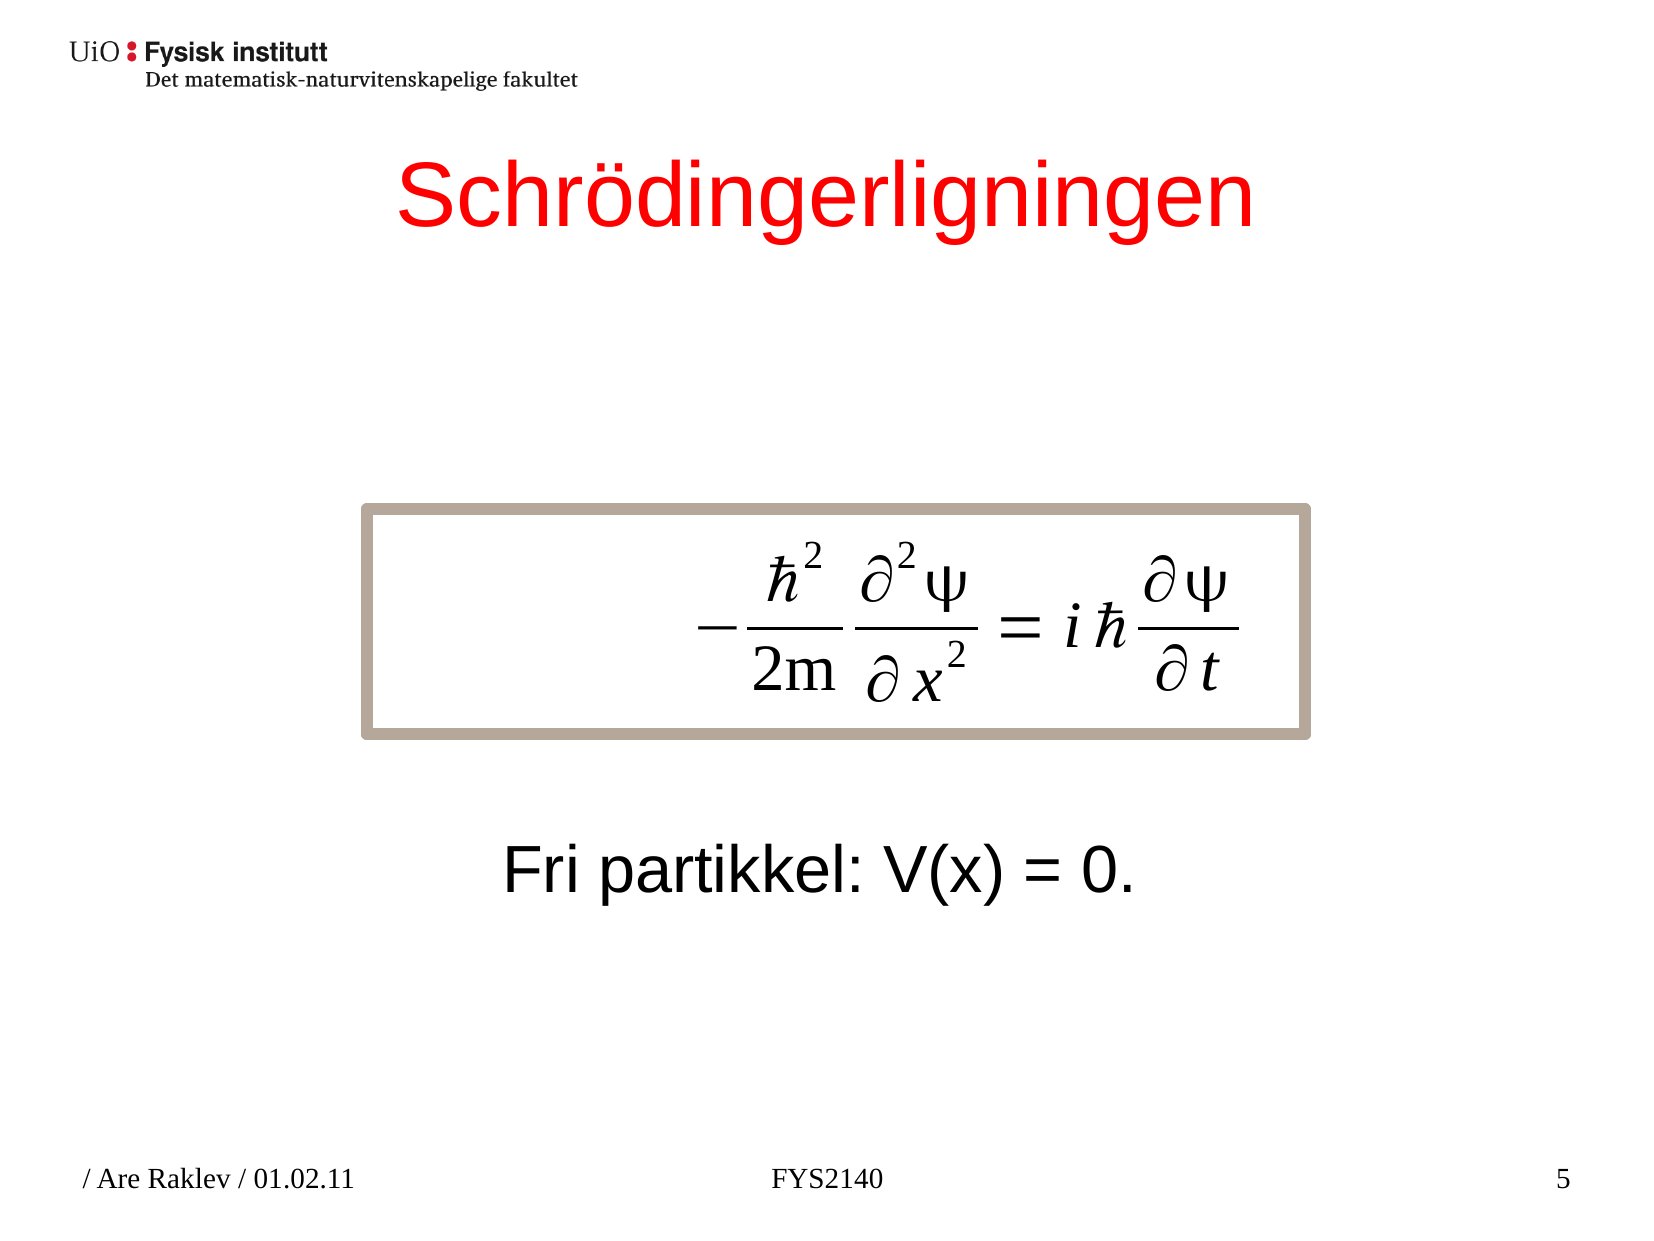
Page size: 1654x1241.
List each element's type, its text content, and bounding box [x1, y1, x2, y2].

title Schrödingerligningen [82, 90, 1571, 298]
text_box Fri partikkel: V(x) = 0. [487, 825, 1351, 915]
chart [684, 533, 1249, 716]
text_box [367, 509, 1305, 735]
picture [68, 37, 581, 93]
